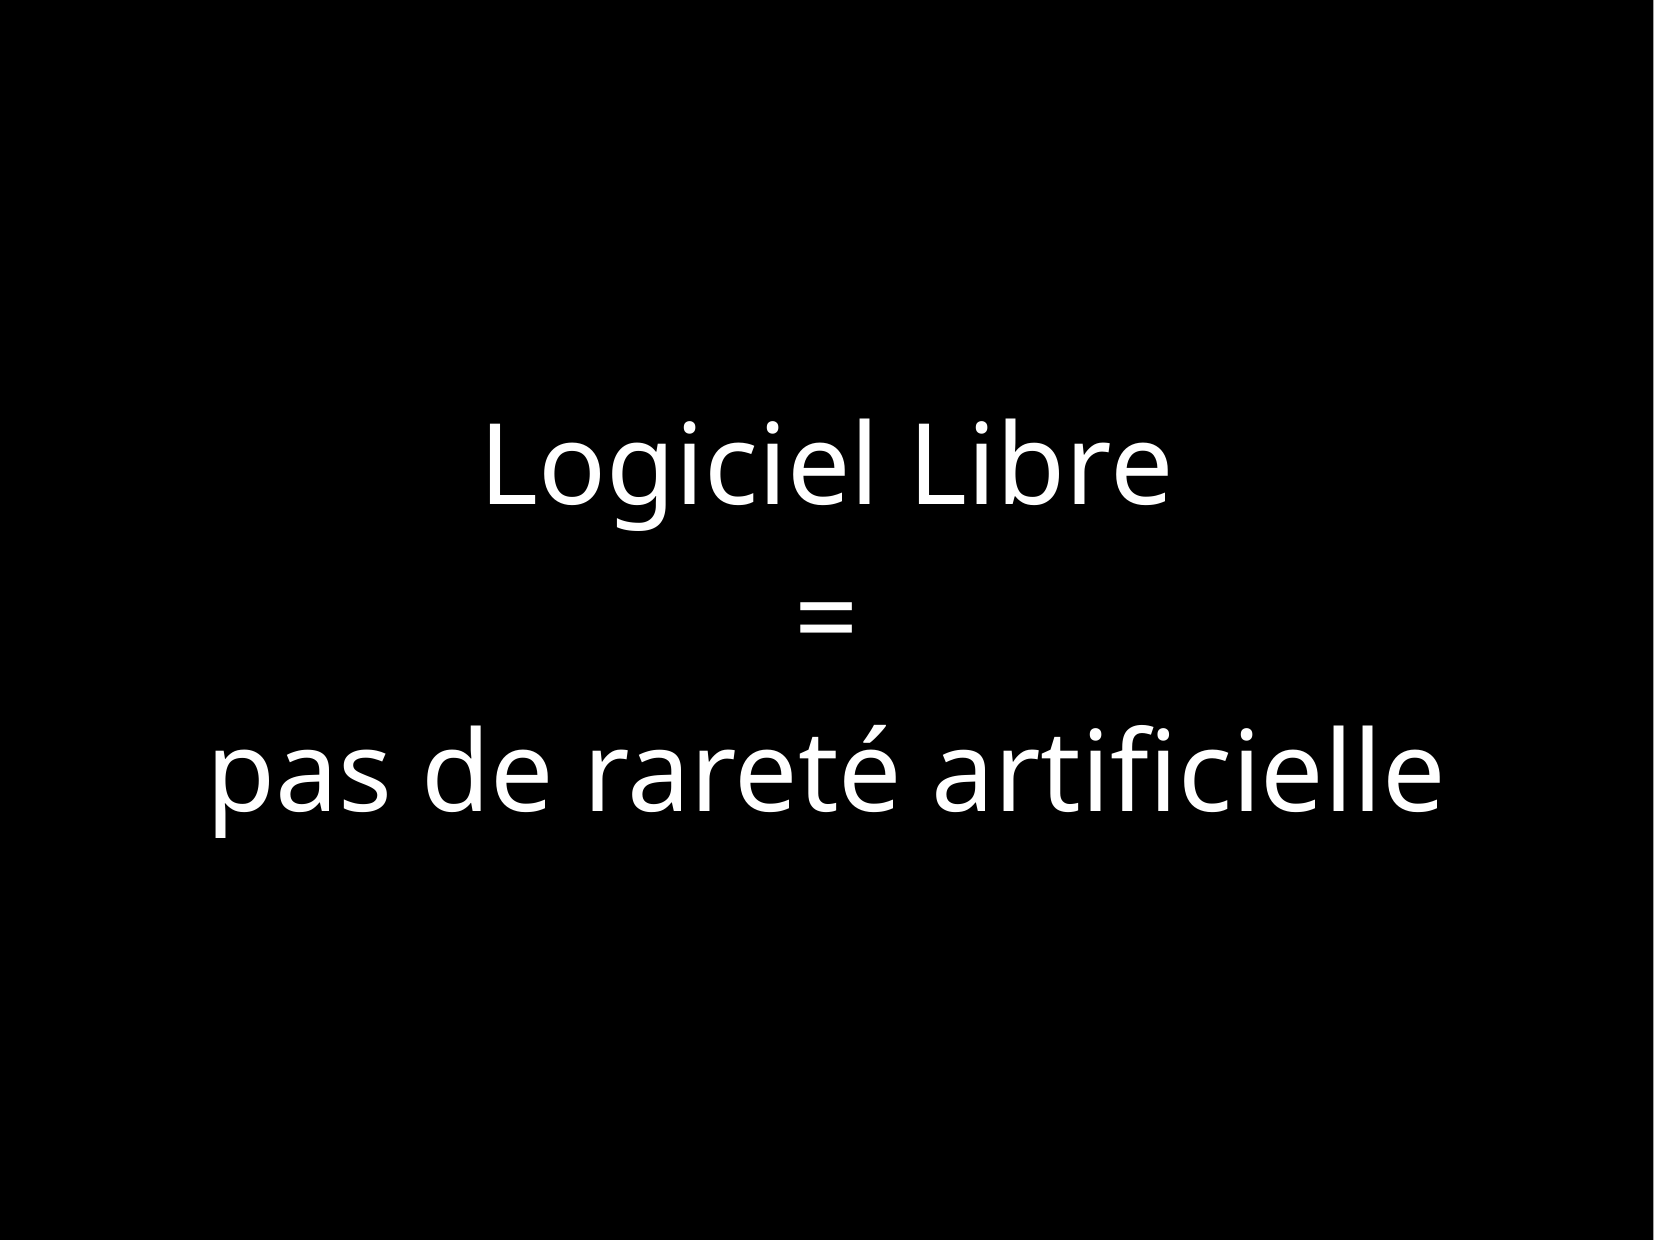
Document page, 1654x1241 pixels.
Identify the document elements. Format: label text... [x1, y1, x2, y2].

title Logiciel Libre = pas de rareté artificielle [82, 56, 1571, 1172]
